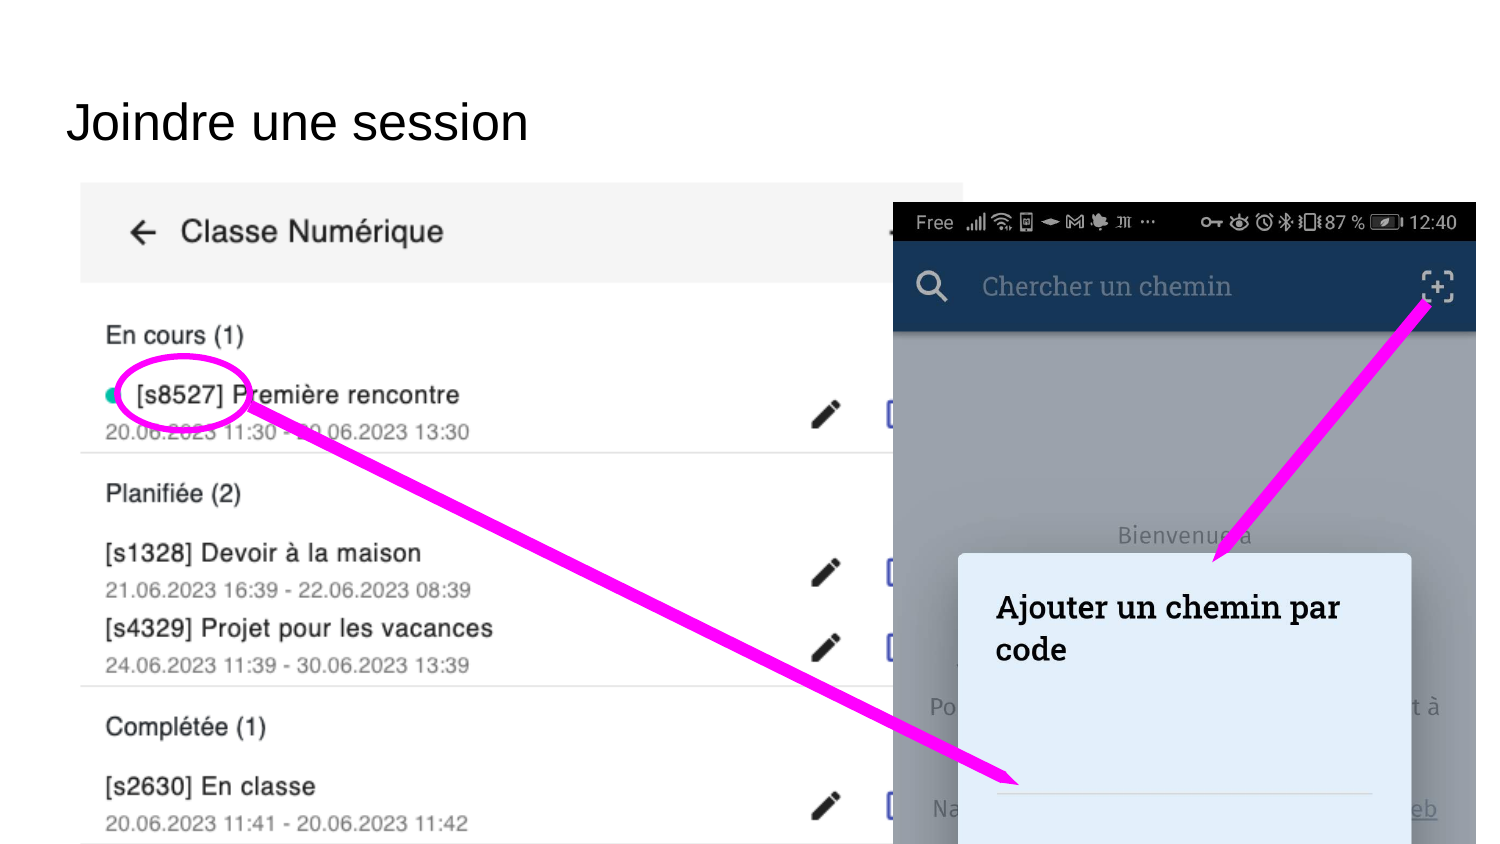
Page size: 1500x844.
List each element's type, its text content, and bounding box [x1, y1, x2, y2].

picture [76, 175, 1476, 844]
title Joindre une session [51, 72, 1449, 167]
